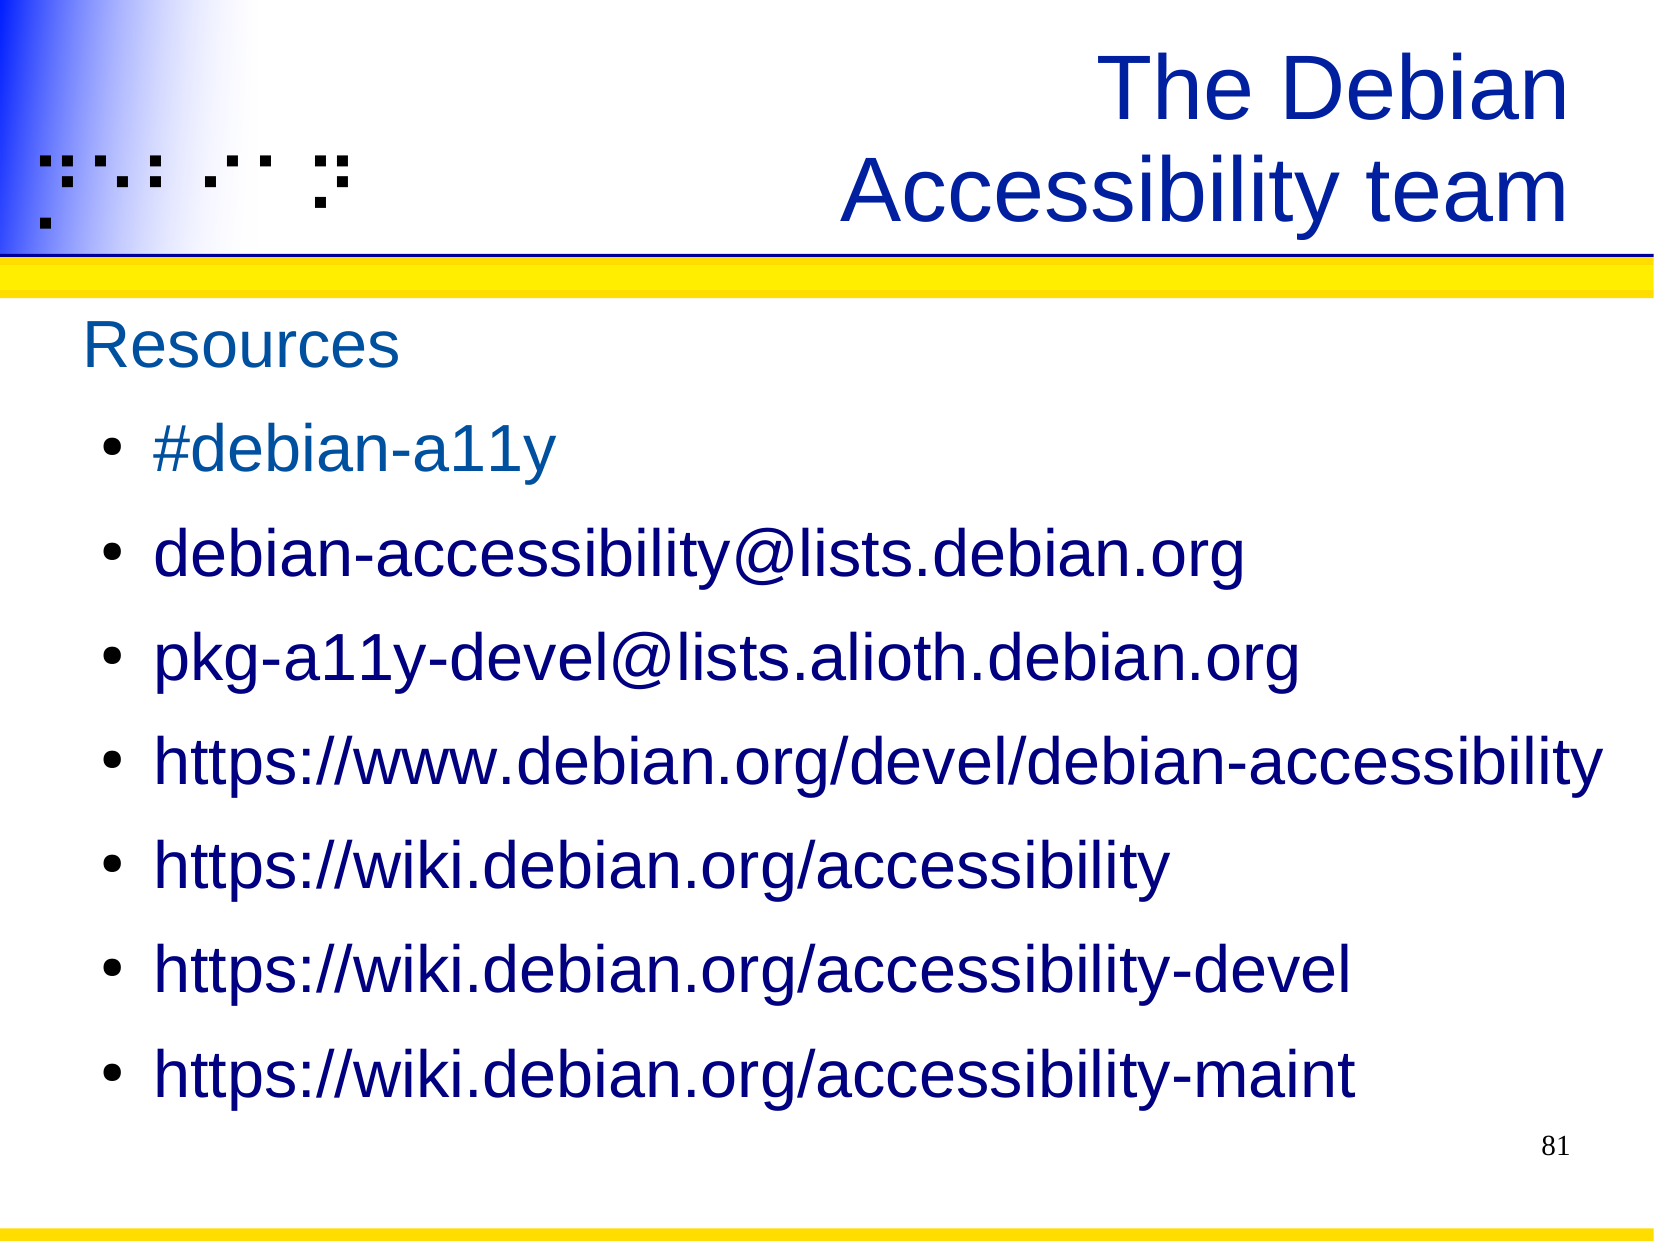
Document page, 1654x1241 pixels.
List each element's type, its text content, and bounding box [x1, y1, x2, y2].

title The Debian Accessibility team [372, 36, 1571, 242]
list Resources #debian-a11y debian-accessibility@lists.debian.org pkg-a11y-devel@lists.alioth.debian.org https://www.debian.org/devel/debian-accessibility https://wiki.debian.org/accessibility https://wiki.debian.org/accessibility-devel https://wiki.debian.org/accessibility-maint [82, 307, 1630, 1126]
